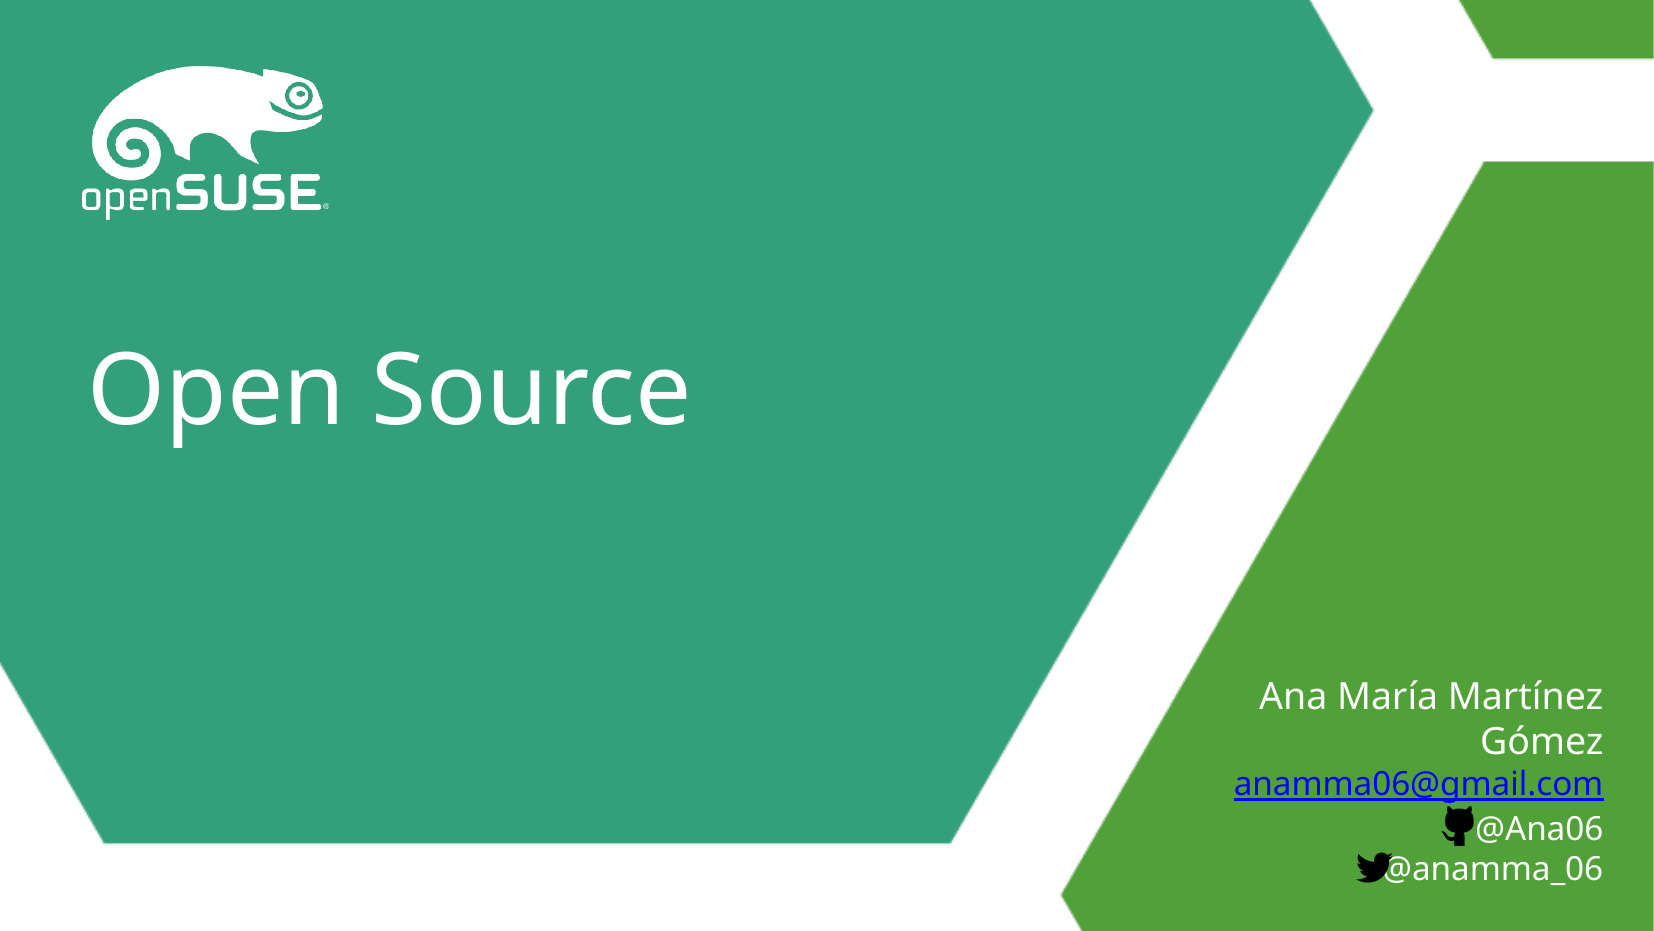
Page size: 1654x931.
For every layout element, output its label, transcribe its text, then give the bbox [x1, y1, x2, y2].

picture [0, 0, 1654, 931]
text_box Open Source [87, 255, 1222, 634]
picture [1438, 806, 1477, 846]
picture [1356, 849, 1393, 886]
text_box Ana María Martínez Gómez anamma06@gmail.com @Ana06 @anamma_06 [1177, 686, 1604, 931]
